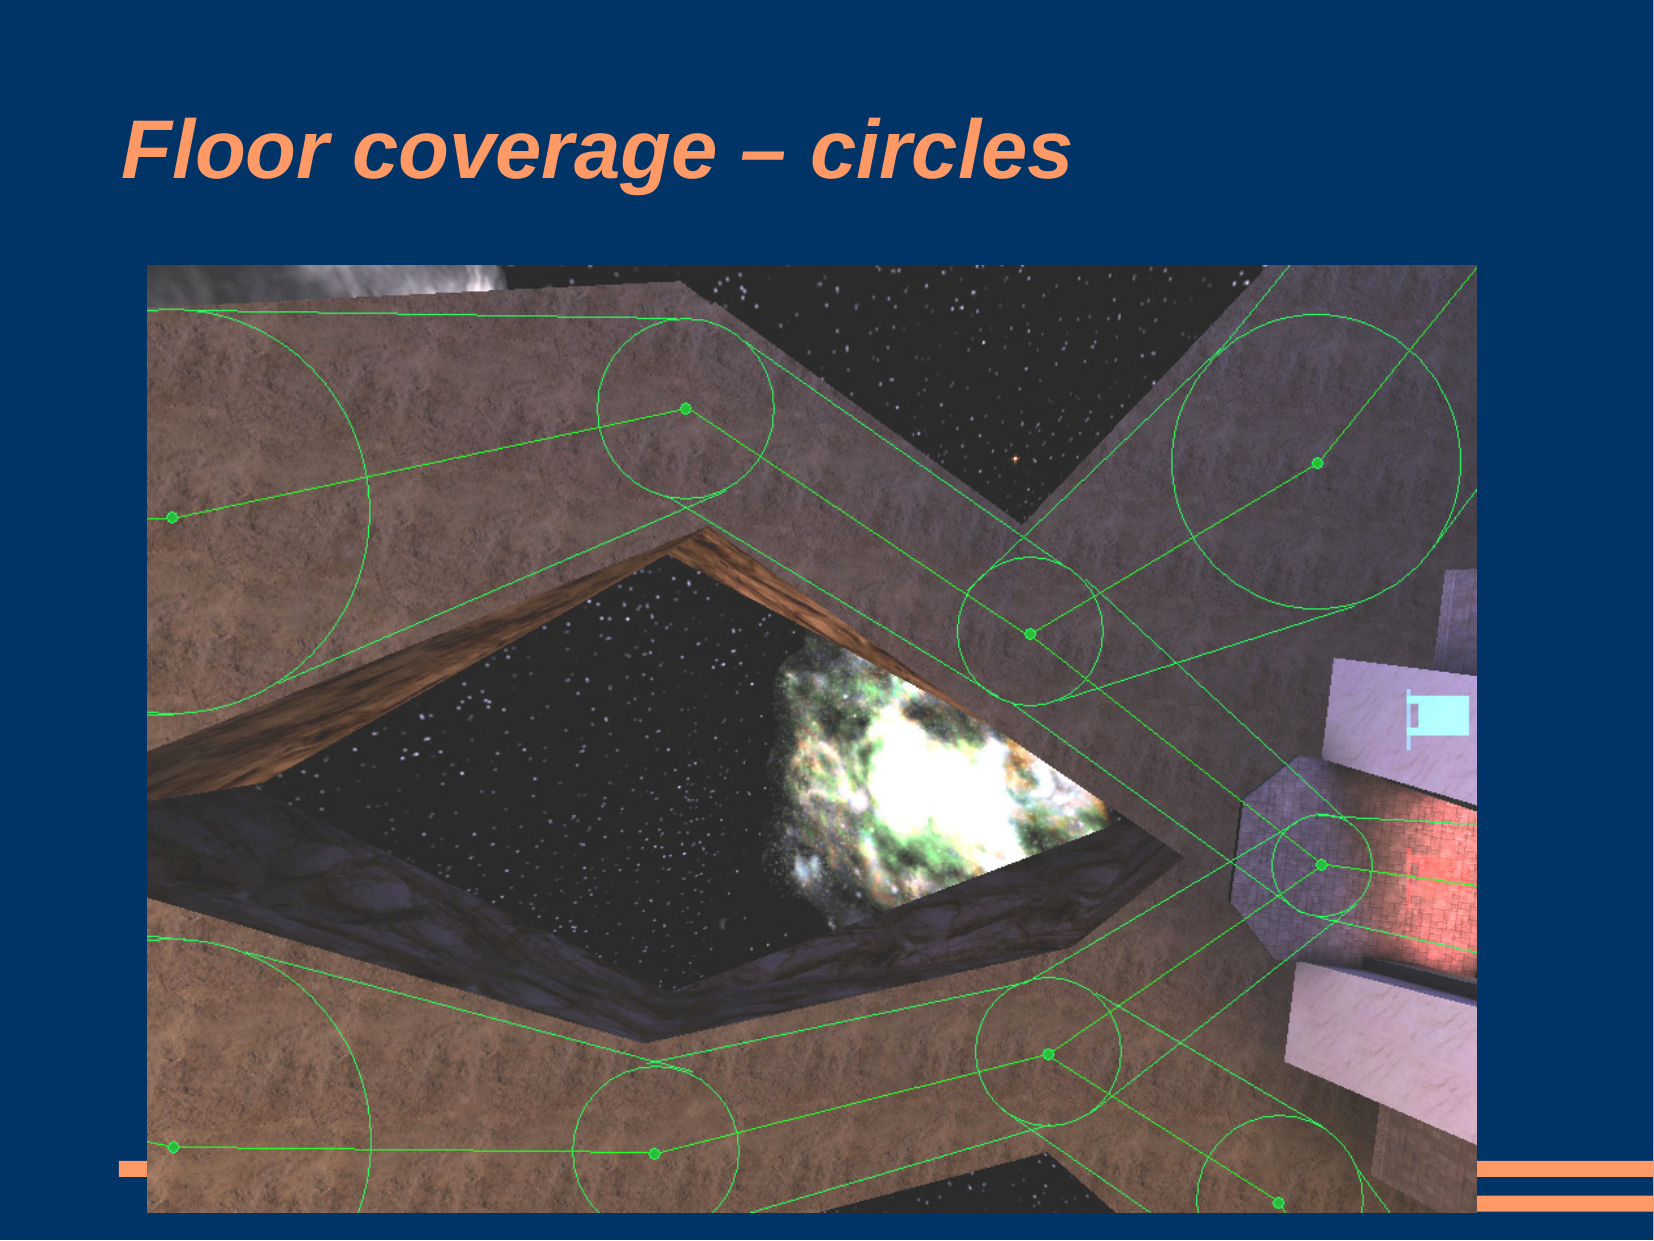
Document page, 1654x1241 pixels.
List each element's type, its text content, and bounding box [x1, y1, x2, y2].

picture [147, 265, 1477, 1213]
title Floor coverage – circles [121, 46, 1534, 254]
